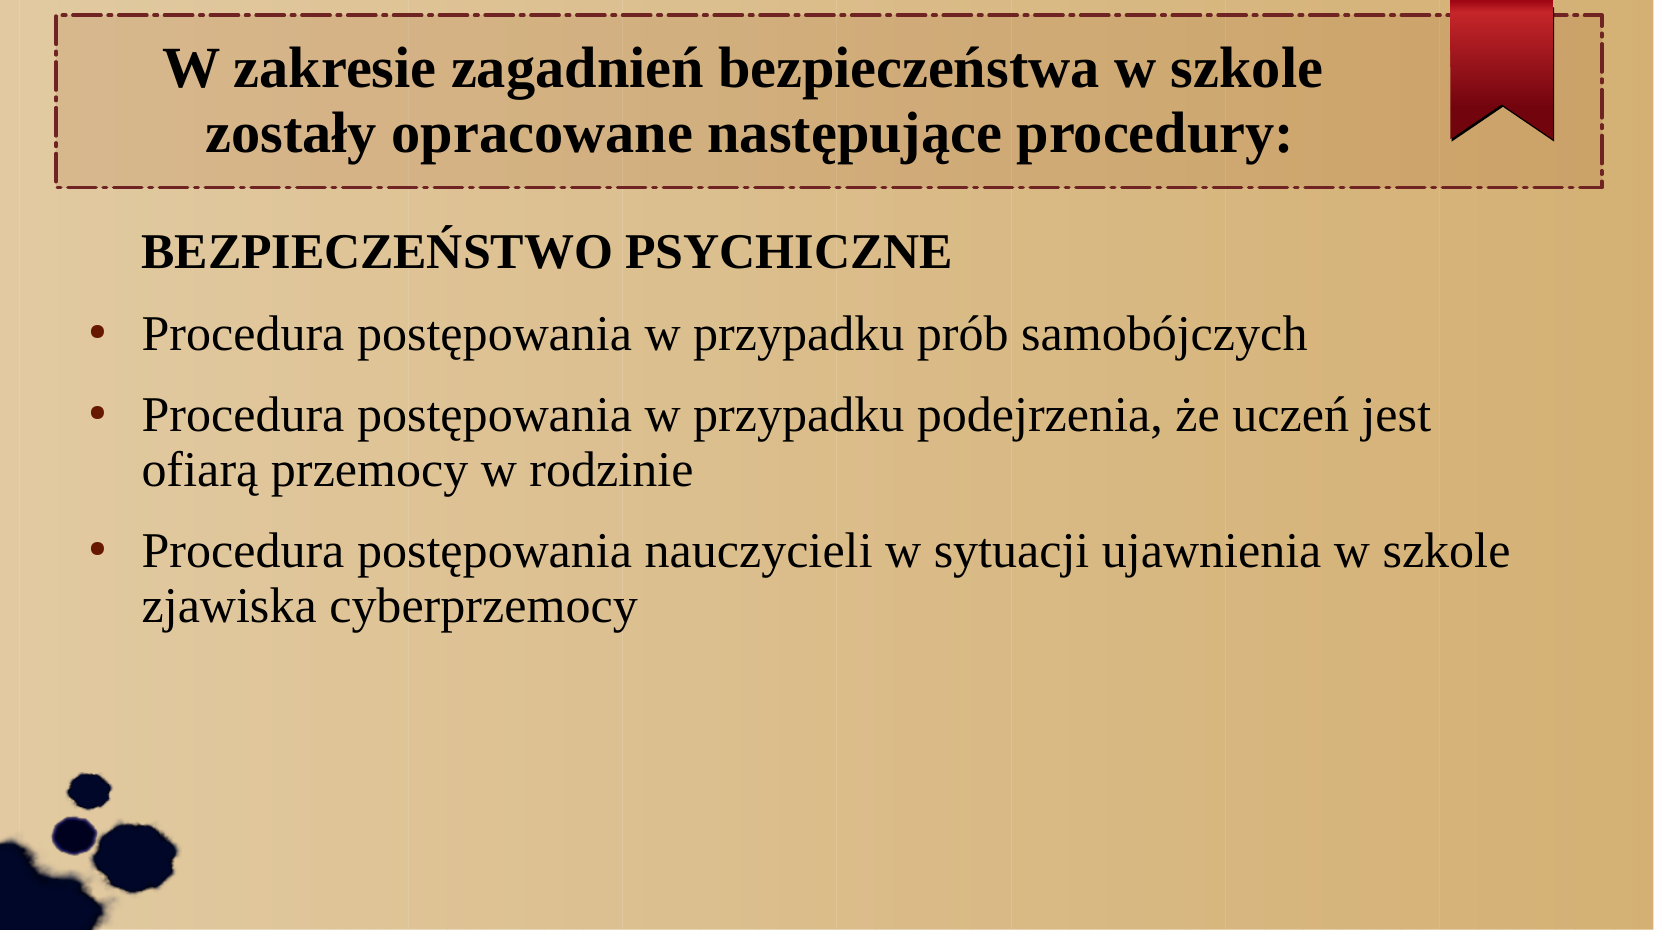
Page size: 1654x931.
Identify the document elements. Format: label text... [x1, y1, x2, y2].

title W zakresie zagadnień bezpieczeństwa w szkole zostały opracowane następujące procedury: [59, 11, 1441, 189]
list BEZPIECZEŃSTWO PSYCHICZNE Procedura postępowania w przypadku prób samobójczych Procedura postępowania w przypadku podejrzenia, że uczeń jest ofiarą przemocy w rodzinie Procedura postępowania nauczycieli w sytuacji ujawnienia w szkole zjawiska cyberprzemocy [70, 224, 1560, 764]
